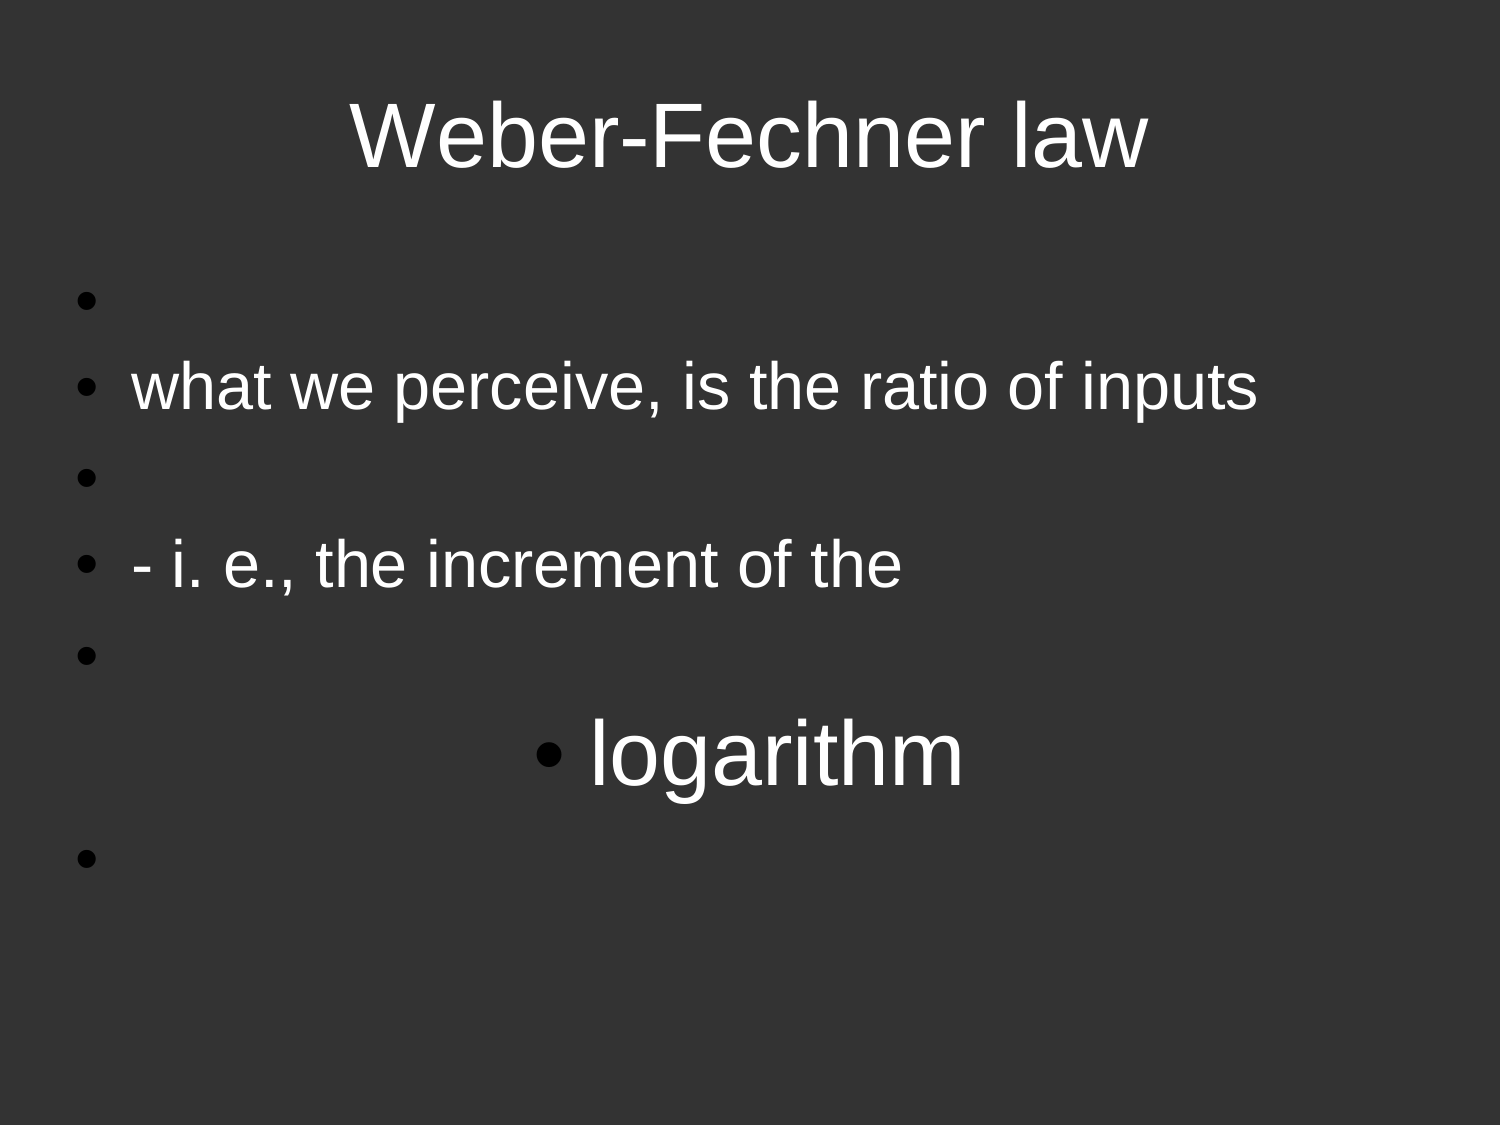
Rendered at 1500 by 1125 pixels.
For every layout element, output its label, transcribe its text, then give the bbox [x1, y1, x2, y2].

title Weber-Fechner law [75, 21, 1425, 257]
list what we perceive, is the ratio of inputs - i. e., the increment of the logarithm [75, 262, 1425, 1005]
